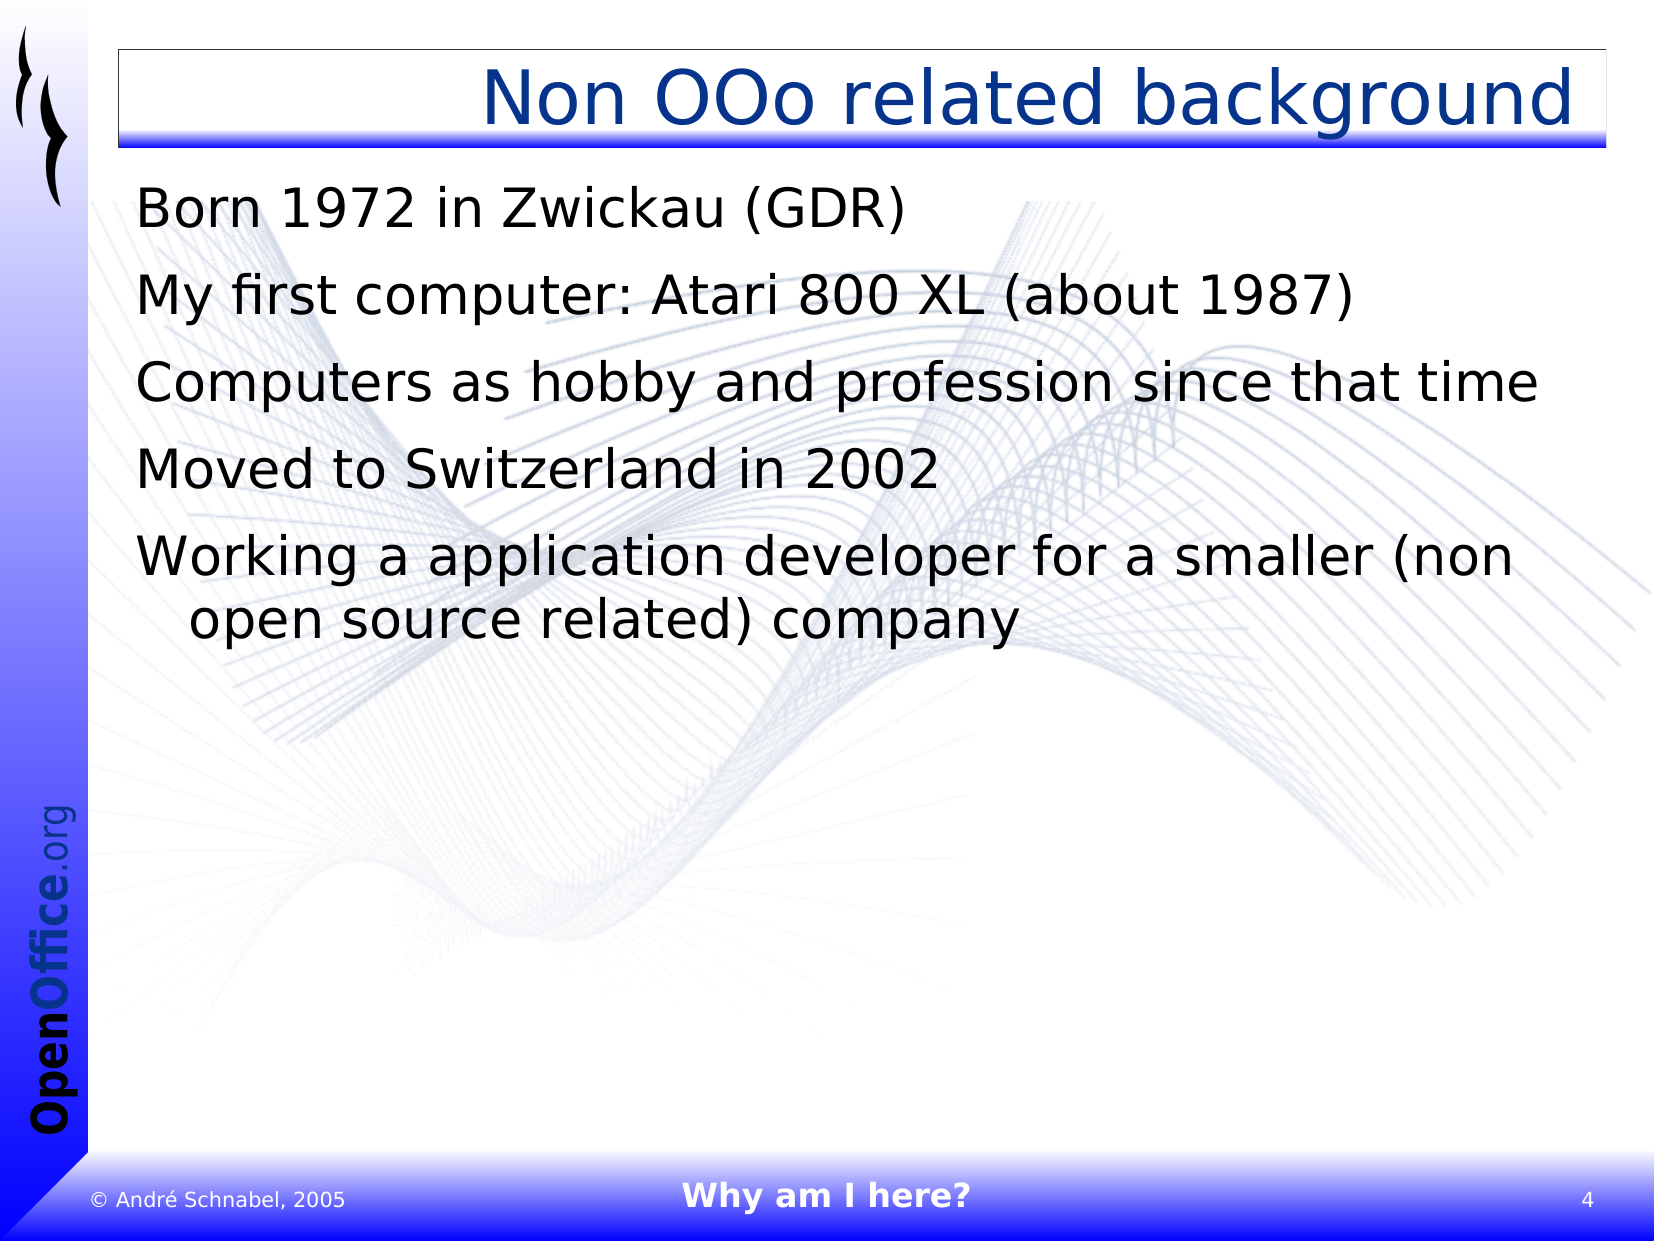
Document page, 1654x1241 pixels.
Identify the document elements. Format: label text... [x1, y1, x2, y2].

title Non OOo related background [118, 49, 1607, 148]
list Born 1972 in Zwickau (GDR) My first computer: Atari 800 XL (about 1987) Computers as hobby and profession since that time Moved to Switzerland in 2002 Working a application developer for a smaller (non open source related) company [118, 177, 1607, 1109]
